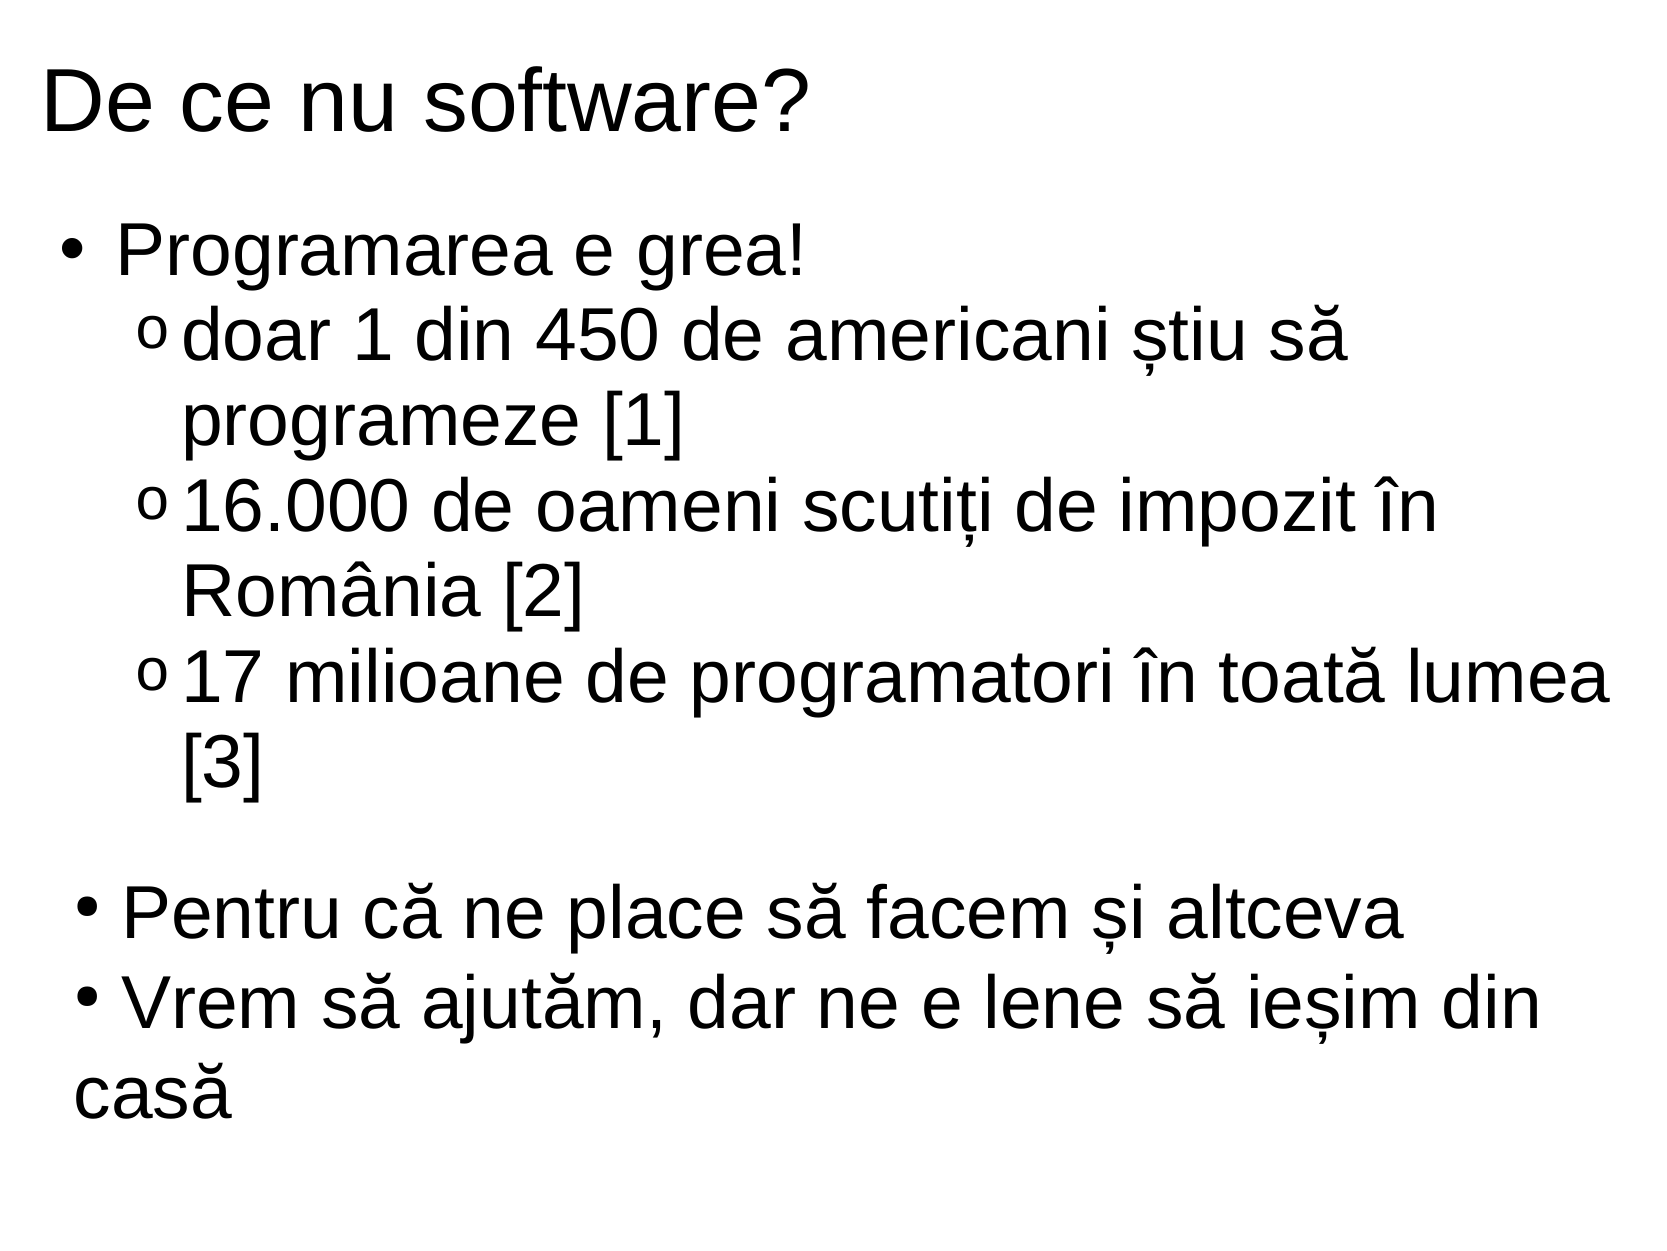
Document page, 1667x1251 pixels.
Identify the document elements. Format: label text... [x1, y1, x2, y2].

list Programarea e grea! doar 1 din 450 de americani știu să programeze [1] 16.000 de oameni scutiți de impozit în România [2] 17 milioane de programatori în toată lumea [3] [40, 206, 1654, 823]
text_box Pentru că ne place să facem și altceva Vrem să ajutăm, dar ne e lene să ieșim din casă [59, 856, 1595, 1142]
title De ce nu software? [40, 50, 1627, 201]
